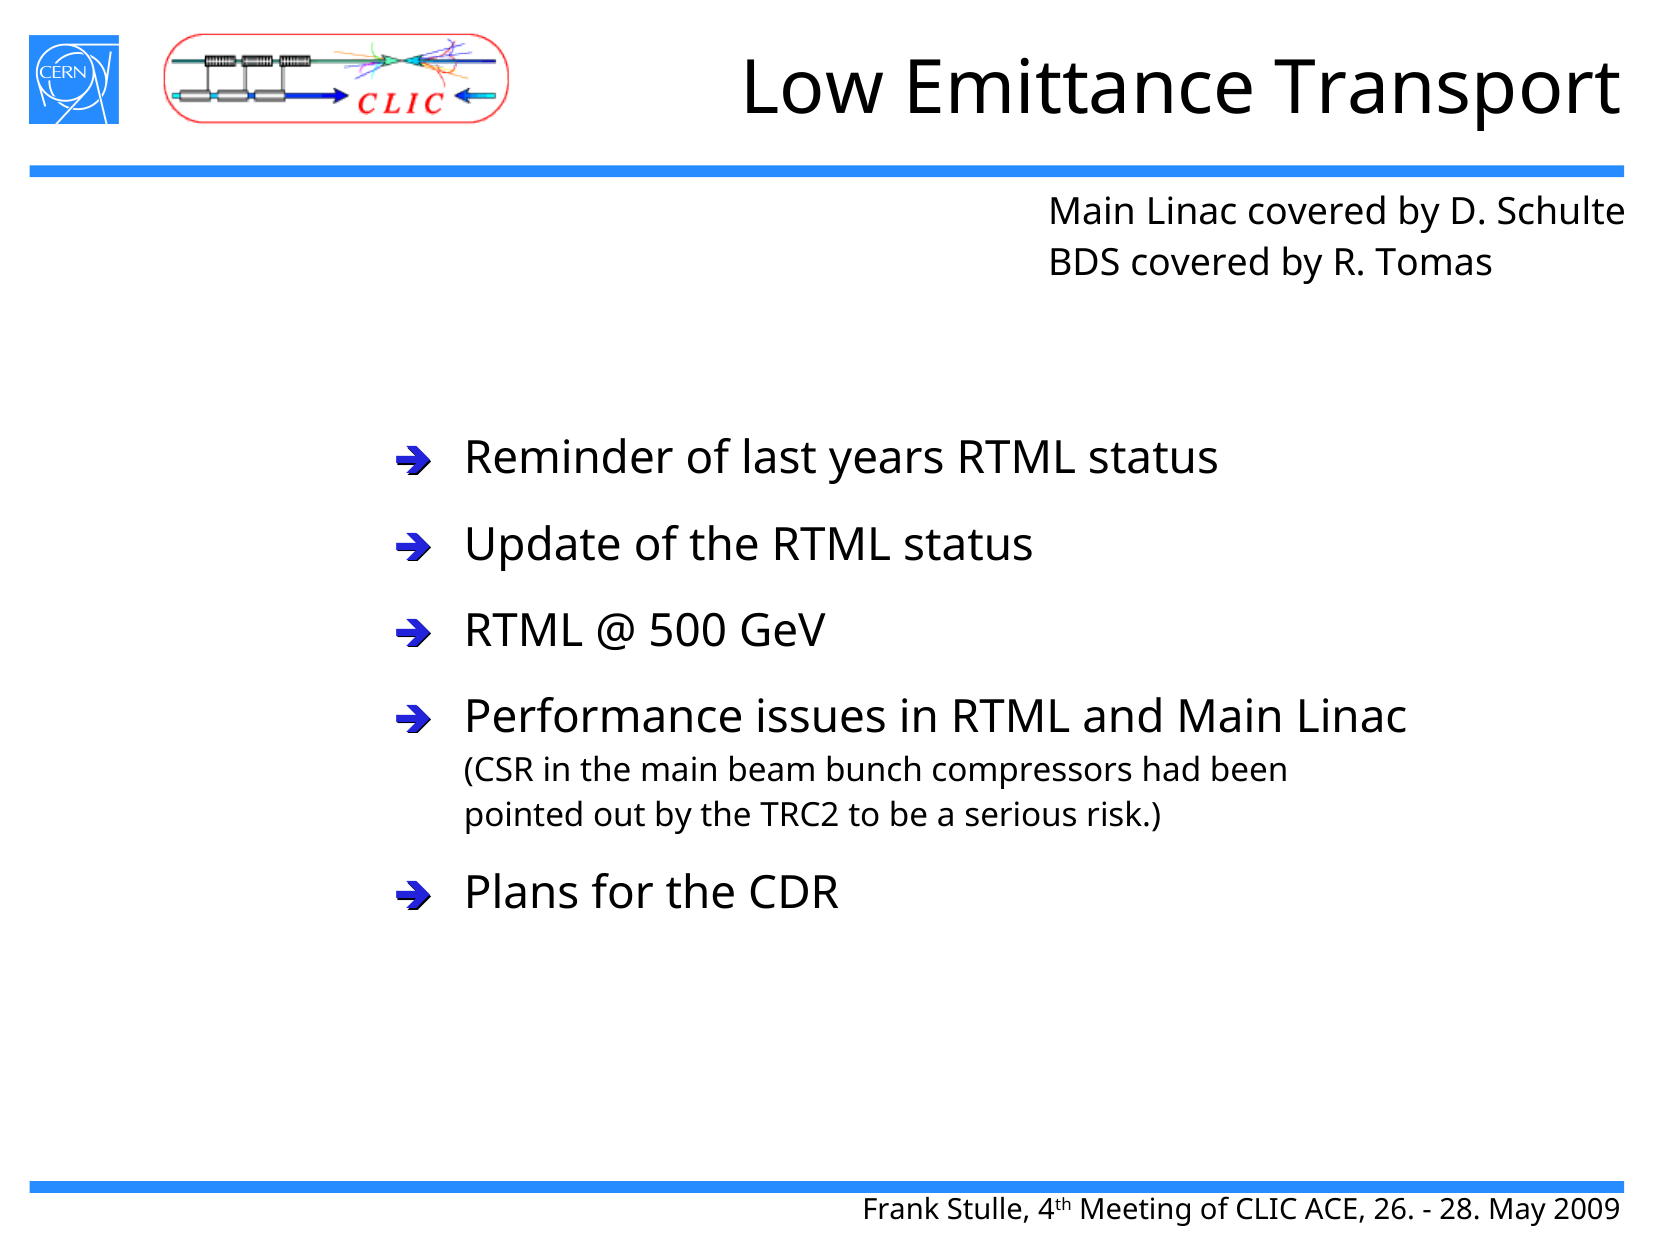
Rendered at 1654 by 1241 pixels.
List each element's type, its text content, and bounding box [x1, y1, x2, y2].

picture [159, 29, 210, 131]
picture [29, 35, 119, 124]
title Low Emittance Transport [210, 8, 1623, 160]
text_box Main Linac covered by D. Schulte BDS covered by R. Tomas [1033, 177, 1621, 283]
text_box  Reminder of last years RTML status  Update of the RTML status  RTML @ 500 GeV  Performance issues in RTML and Main Linac (CSR in the main beam bunch compressors had been pointed out by the TRC2 to be a serious risk.)  Plans for the CDR [378, 417, 1394, 894]
